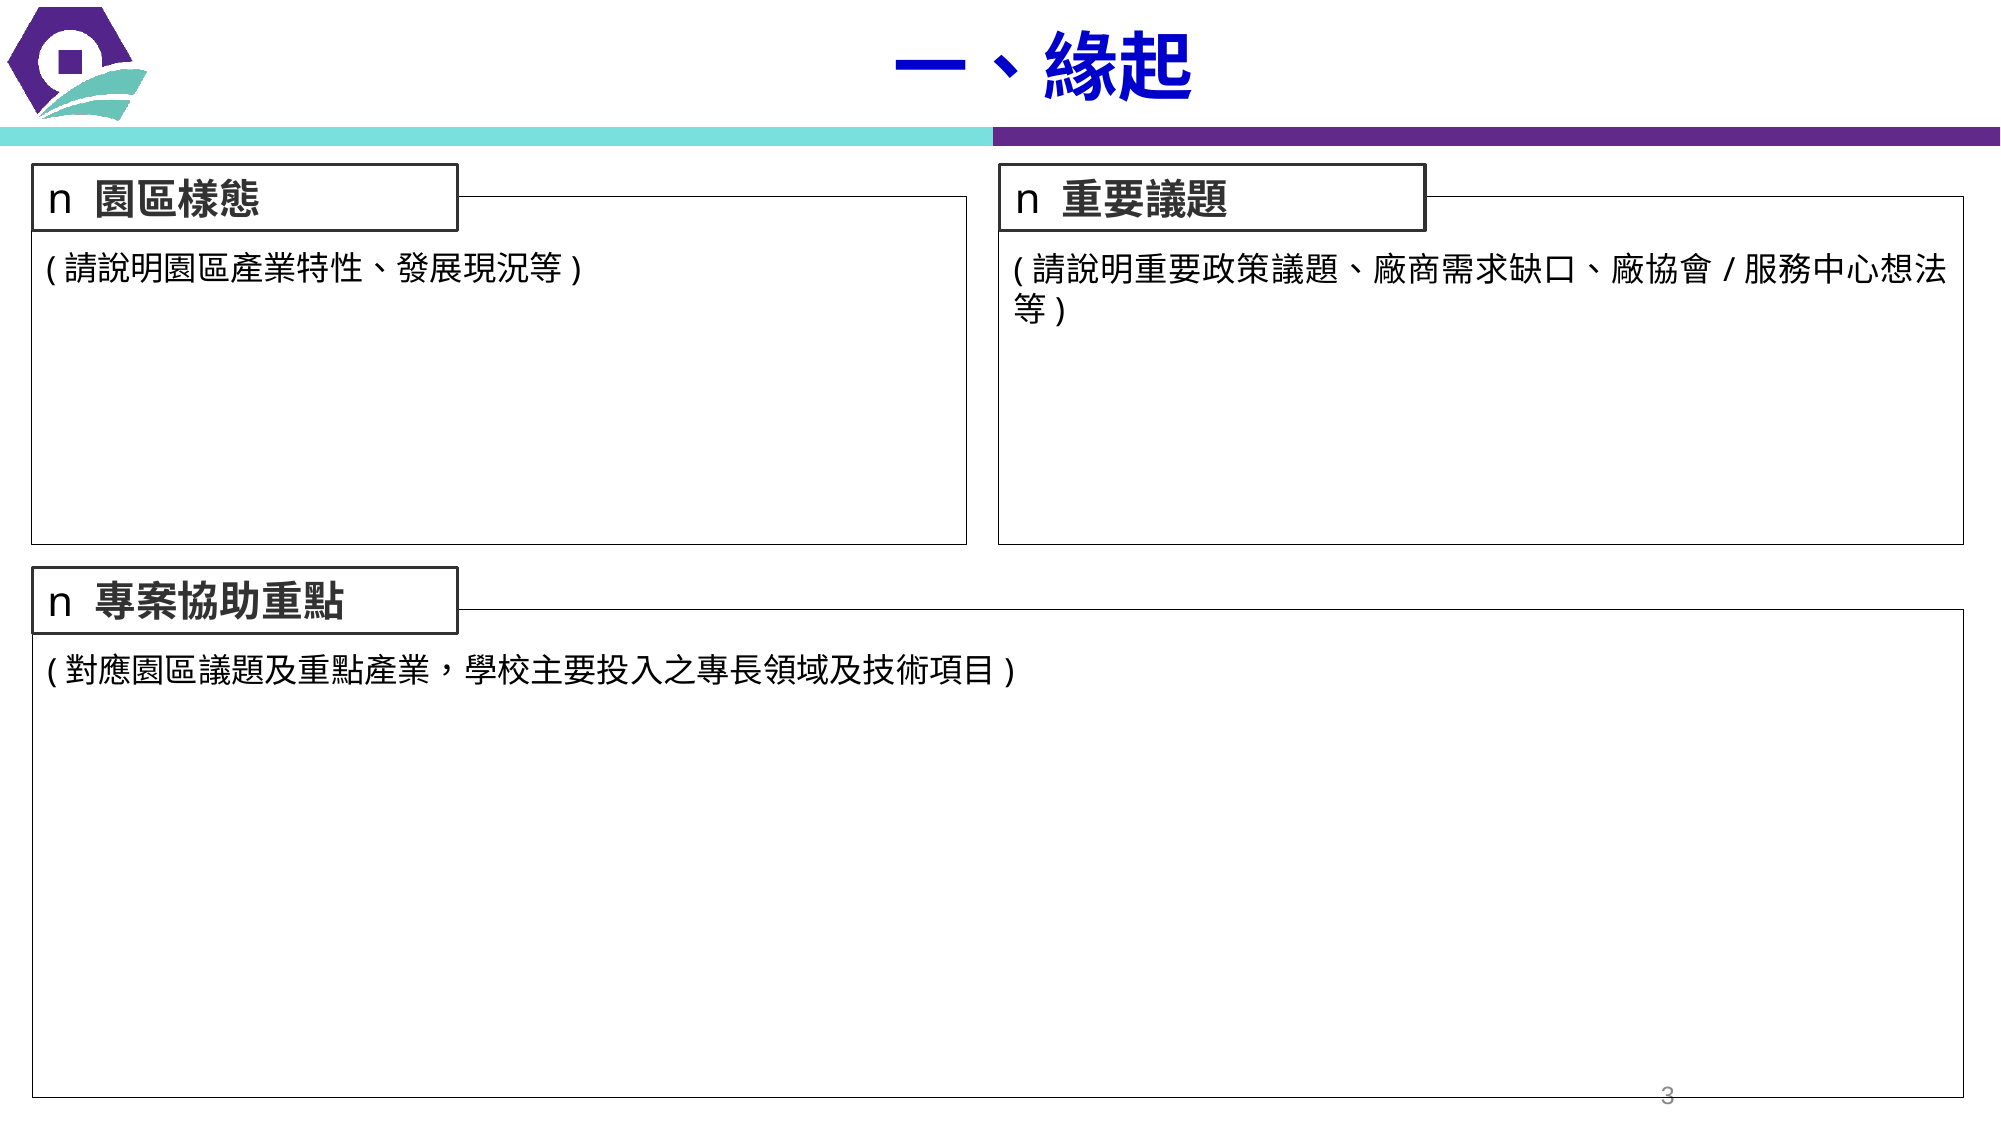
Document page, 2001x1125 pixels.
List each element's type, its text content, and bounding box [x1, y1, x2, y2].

text_box (請說明重要政策議題、廠商需求缺口、廠協會/服務中心想法等) [999, 240, 1963, 335]
text_box 3 [1645, 1065, 1996, 1125]
title 一、緣起 [0, 11, 2000, 114]
text_box 3 [1645, 1065, 1963, 1097]
text_box (對應園區議題及重點產業，學校主要投入之專長領域及技術項目) [32, 642, 1047, 697]
text_box 重要議題 [999, 164, 1426, 231]
text_box 專案協助重點 [32, 567, 458, 634]
text_box 園區樣態 [32, 164, 458, 231]
text_box (請說明園區產業特性、發展現況等) [31, 240, 714, 295]
